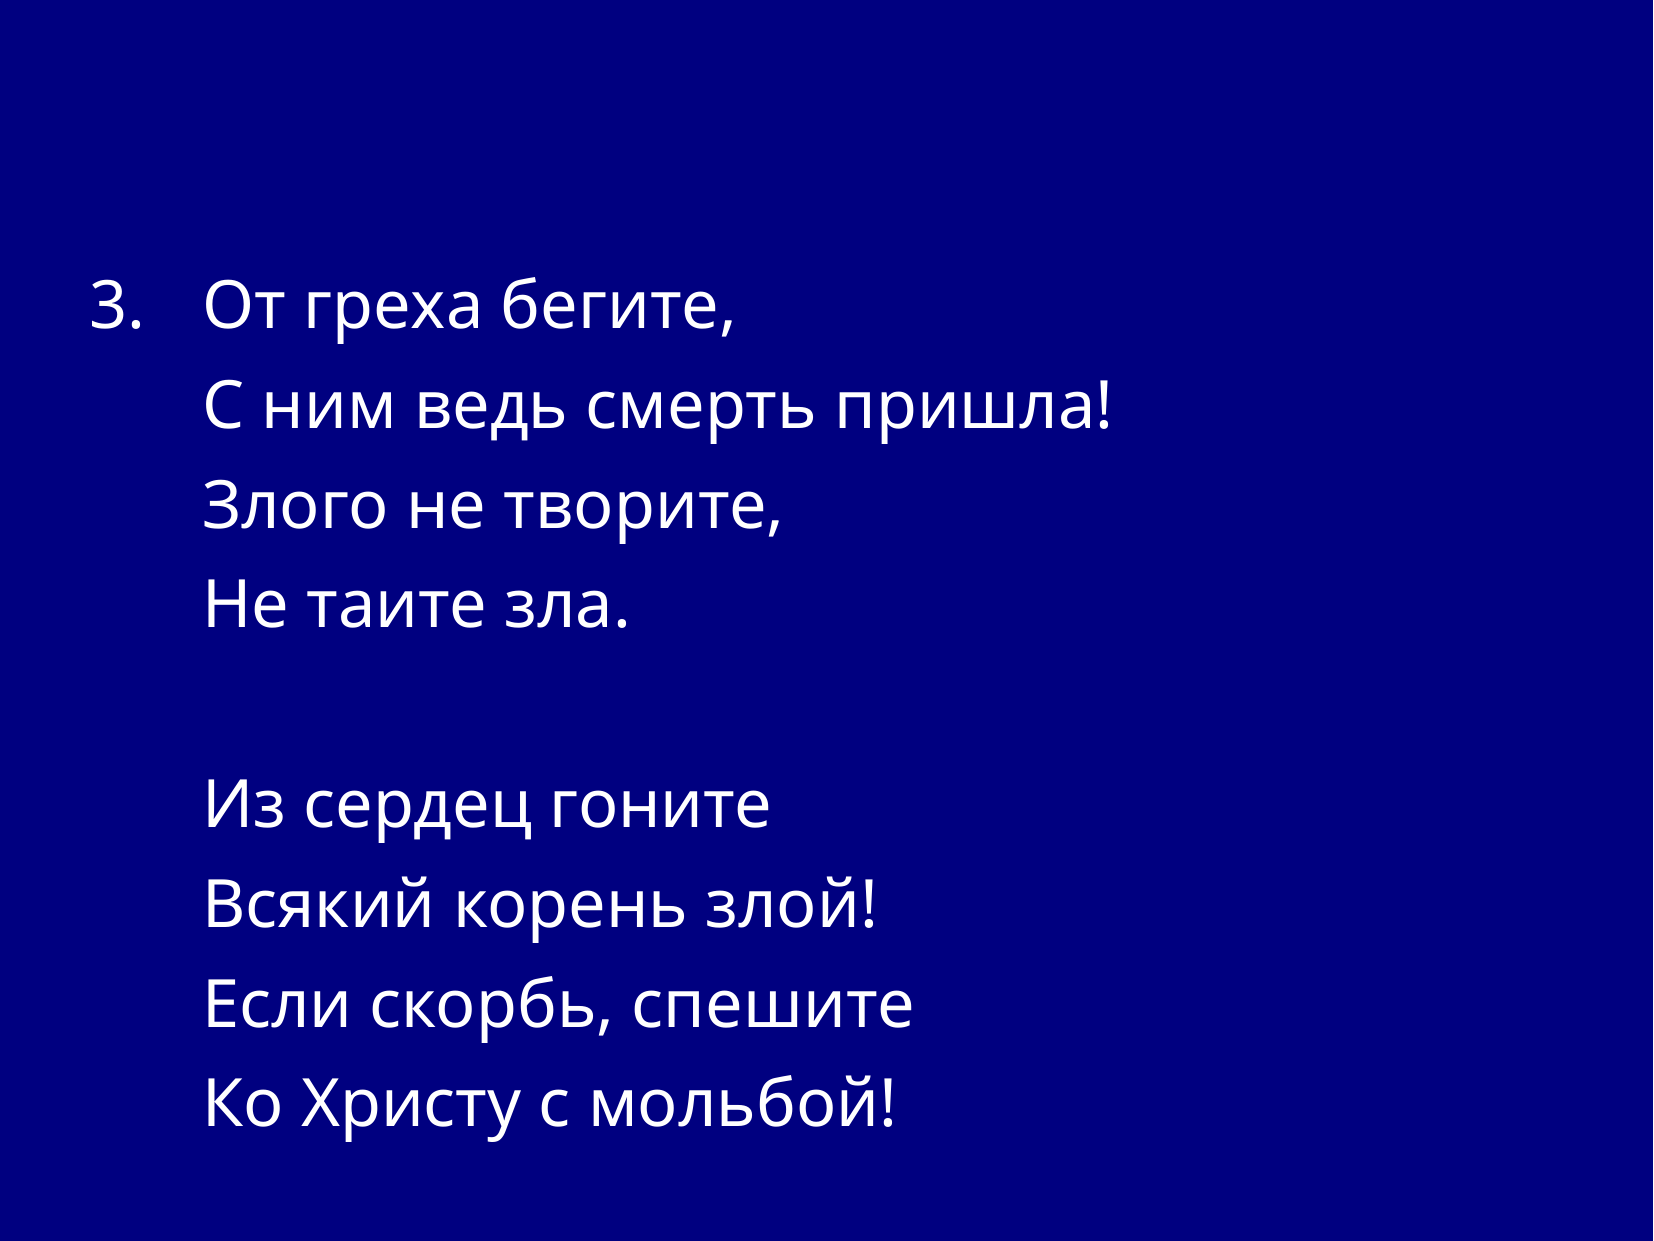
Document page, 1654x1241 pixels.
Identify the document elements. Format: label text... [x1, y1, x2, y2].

text_box 3. От греха бегите, С ним ведь смерть пришла! Злого не творите, Не таите зла. Из сердец гоните Всякий корень злой! Если скорбь, спешите Ко Христу с мольбой! [75, 150, 1576, 1163]
